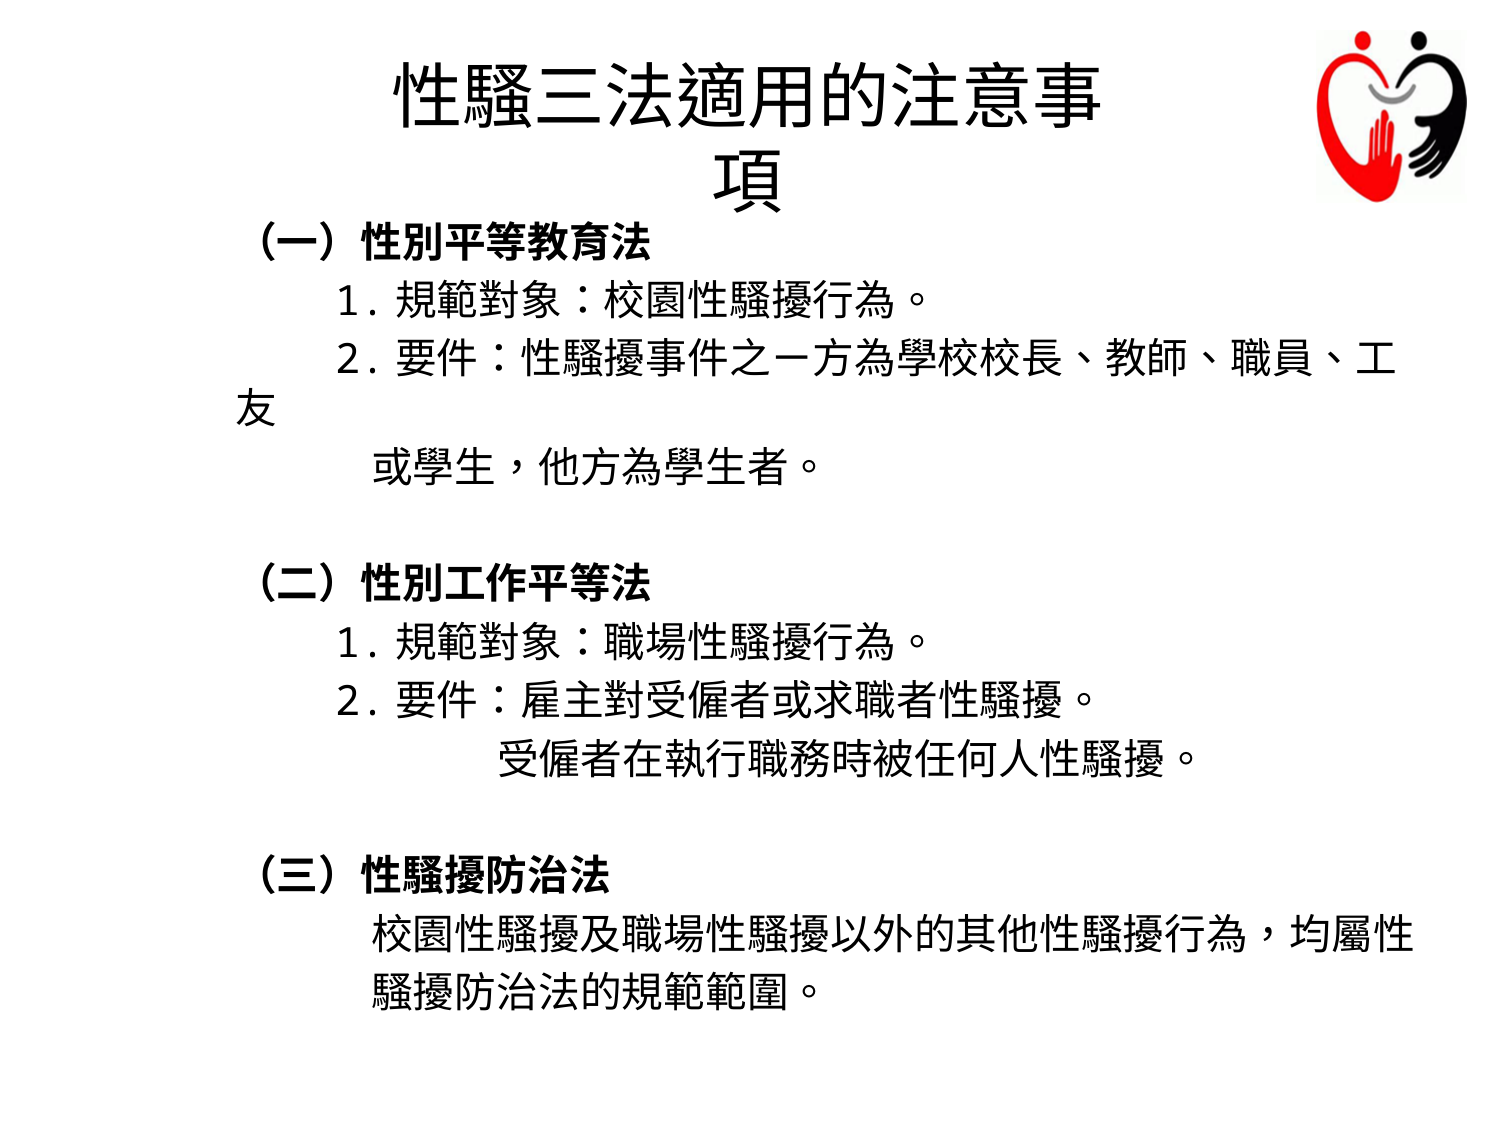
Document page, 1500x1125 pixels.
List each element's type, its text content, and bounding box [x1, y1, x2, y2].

list （一）性別平等教育法 1.規範對象：校園性騷擾行為。 2.要件：性騷擾事件之ㄧ方為學校校長、教師、職員、工友 或學生，他方為學生者。 （二）性別工作平等法 1.規範對象：職場性騷擾行為。 2.要件：雇主對受僱者或求職者性騷擾。 受僱者在執行職務時被任何人性騷擾。 （三）性騷擾防治法 校園性騷擾及職場性騷擾以外的其他性騷擾行為，均屬性 騷擾防治法的規範範圍。 [206, 208, 1437, 1059]
picture [1316, 30, 1467, 204]
title 性騷三法適用的注意事項 [360, 42, 1135, 208]
